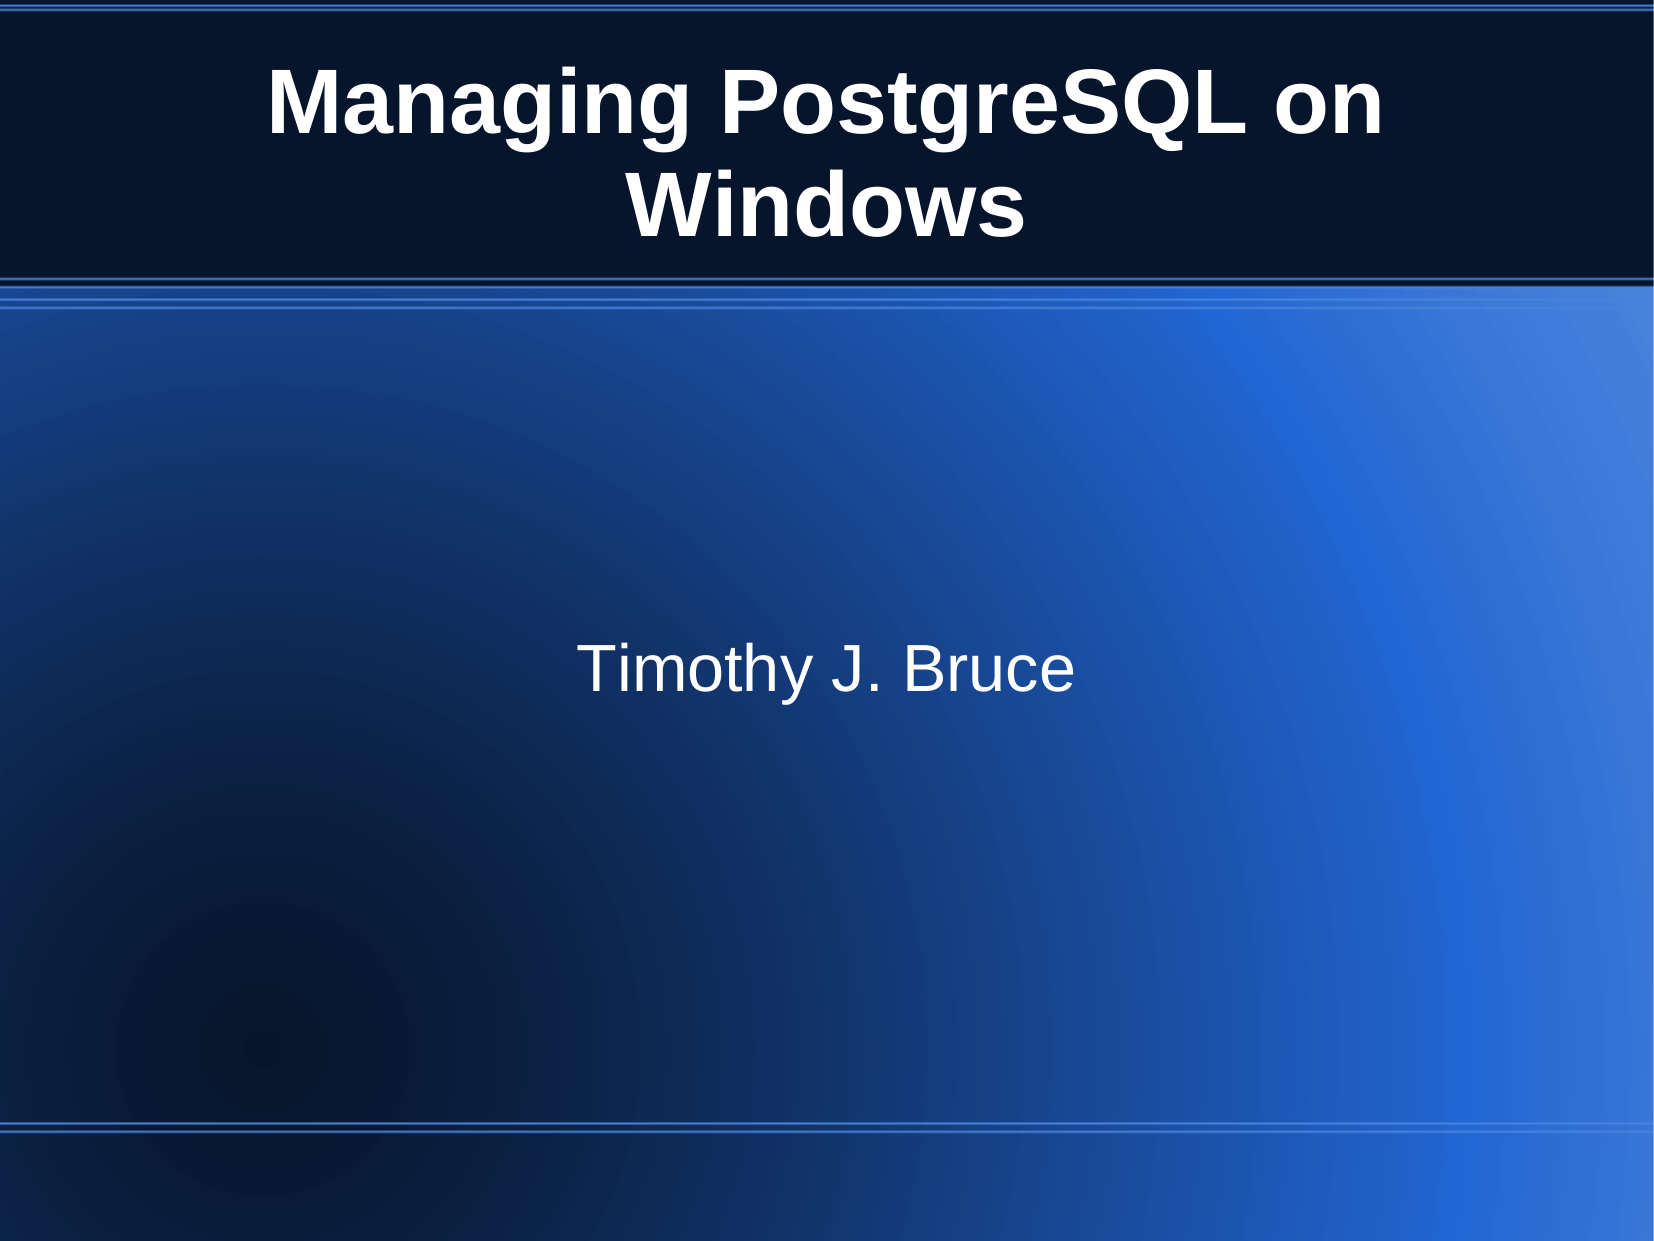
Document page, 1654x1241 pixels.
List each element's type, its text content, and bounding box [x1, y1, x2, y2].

picture [0, 0, 1654, 1241]
subtitle Timothy J. Bruce [82, 355, 1571, 1058]
title Managing PostgreSQL on Windows [82, 49, 1571, 257]
